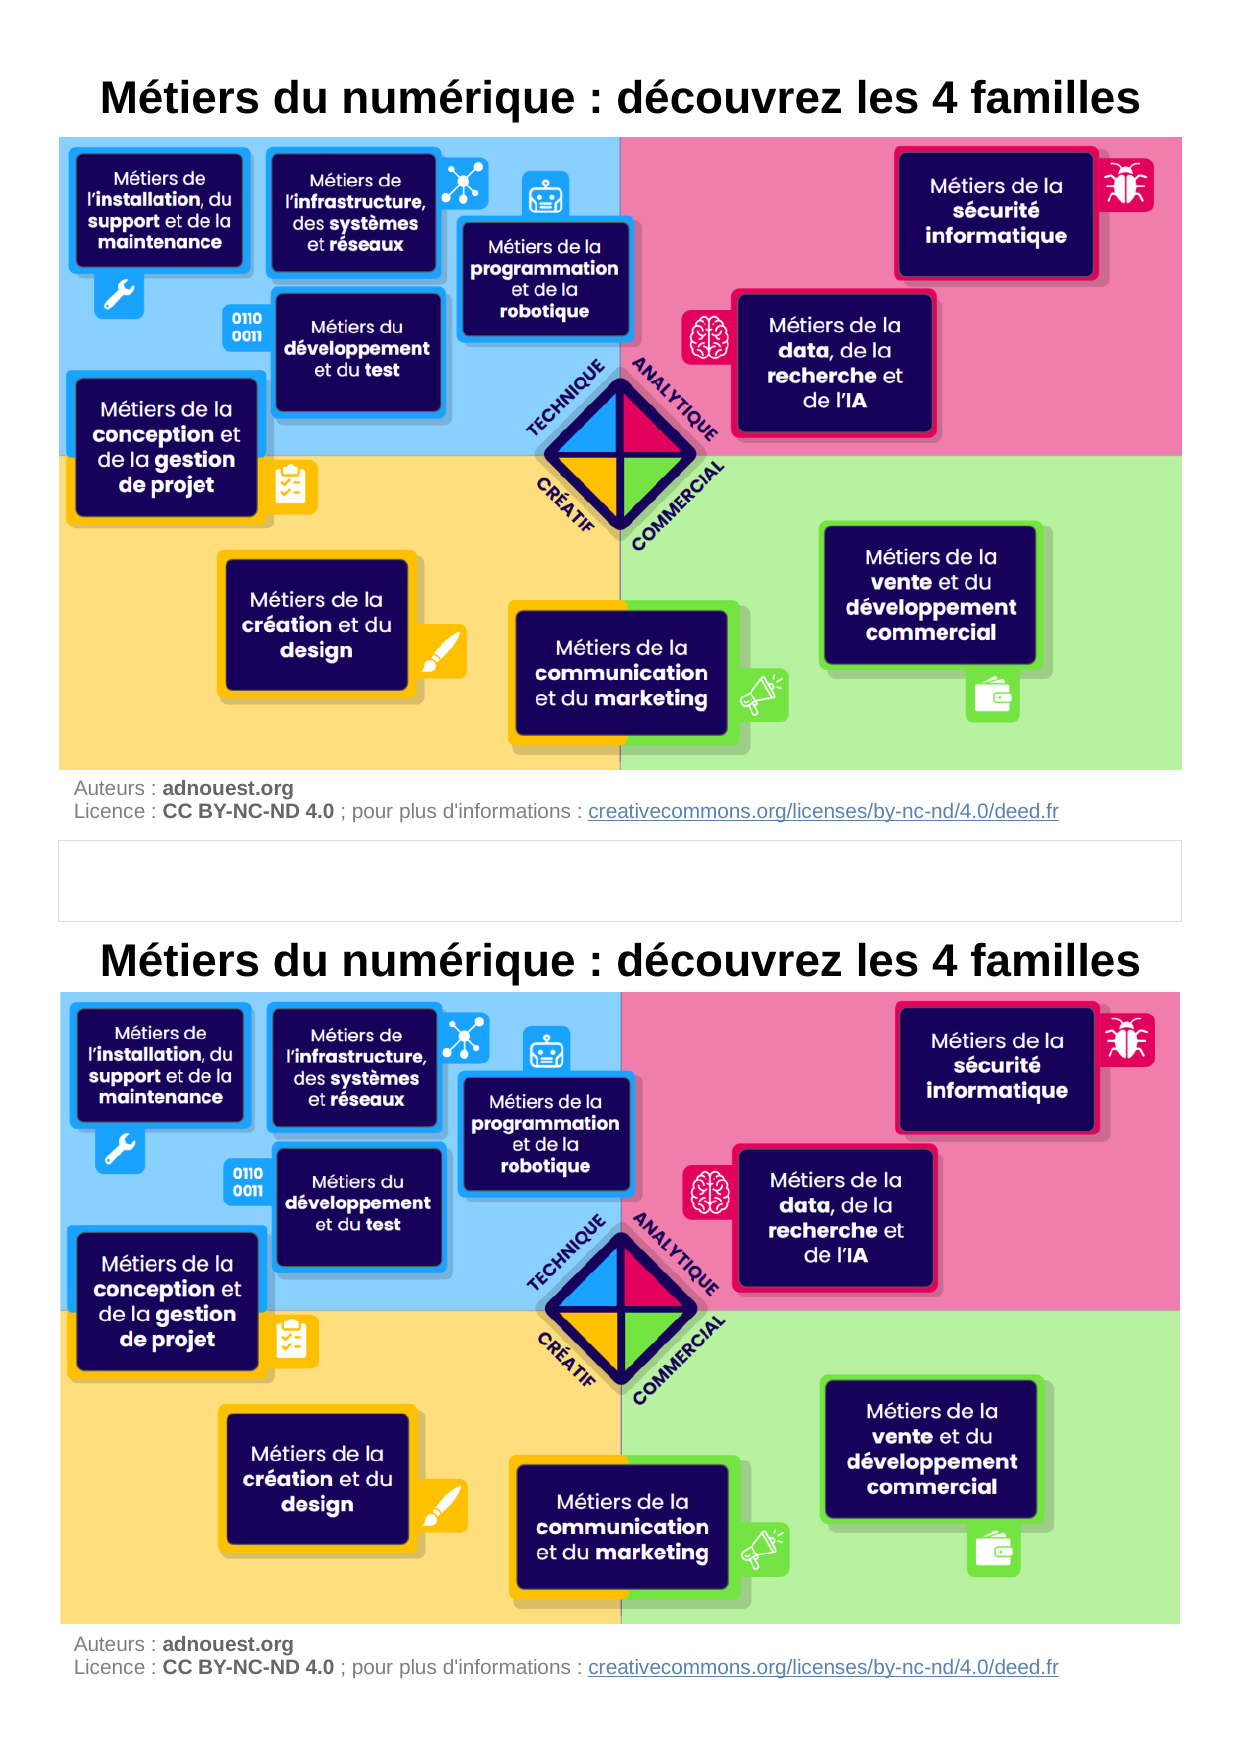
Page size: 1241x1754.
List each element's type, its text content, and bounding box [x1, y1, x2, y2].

text_box Métiers du numérique : découvrez les 4 familles [85, 64, 1155, 180]
text_box Auteurs : adnouest.org Licence : CC BY-NC-ND 4.0 ; pour plus d'informations : creativecommons.org/licenses/by-nc-nd/4.0/deed.fr [59, 1625, 1182, 1695]
text_box Auteurs : adnouest.org Licence : CC BY-NC-ND 4.0 ; pour plus d'informations : creativecommons.org/licenses/by-nc-nd/4.0/deed.fr [59, 769, 1182, 840]
picture [59, 137, 1182, 769]
text_box Métiers du numérique : découvrez les 4 familles [85, 927, 1155, 1042]
picture [60, 992, 1180, 1625]
table_header [59, 841, 1181, 921]
